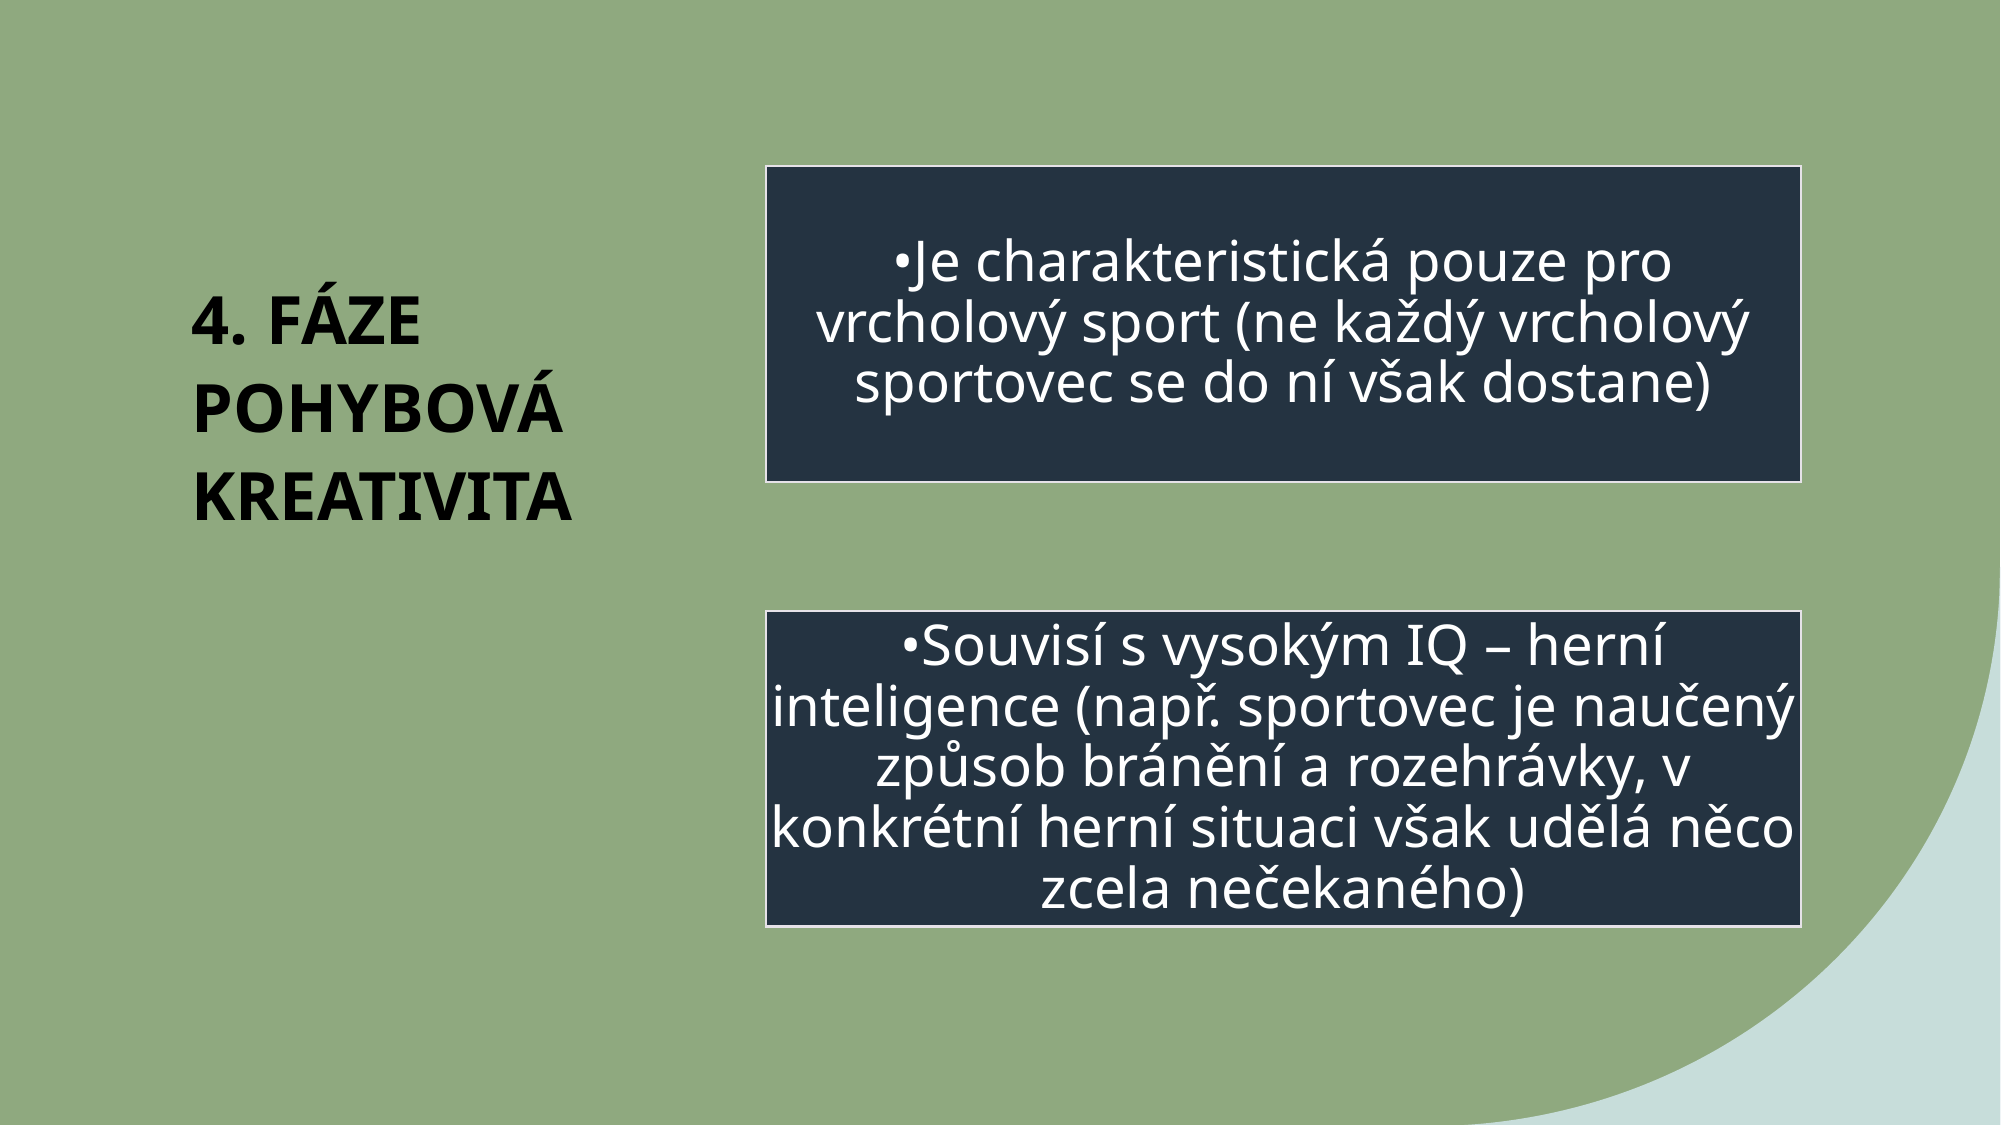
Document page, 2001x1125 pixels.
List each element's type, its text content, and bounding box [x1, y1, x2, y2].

text_box •Je charakteristická pouze pro vrcholový sport (ne každý vrcholový sportovec se do ní však dostane) [766, 165, 1801, 482]
text_box [0, 0, 2000, 1125]
title 4. FÁZE POHYBOVÁ KREATIVITA [176, 262, 670, 846]
text_box •Souvisí s vysokým IQ – herní inteligence (např. sportovec je naučený způsob bránění a rozehrávky, v konkrétní herní situaci však udělá něco zcela nečekaného) [766, 610, 1801, 927]
